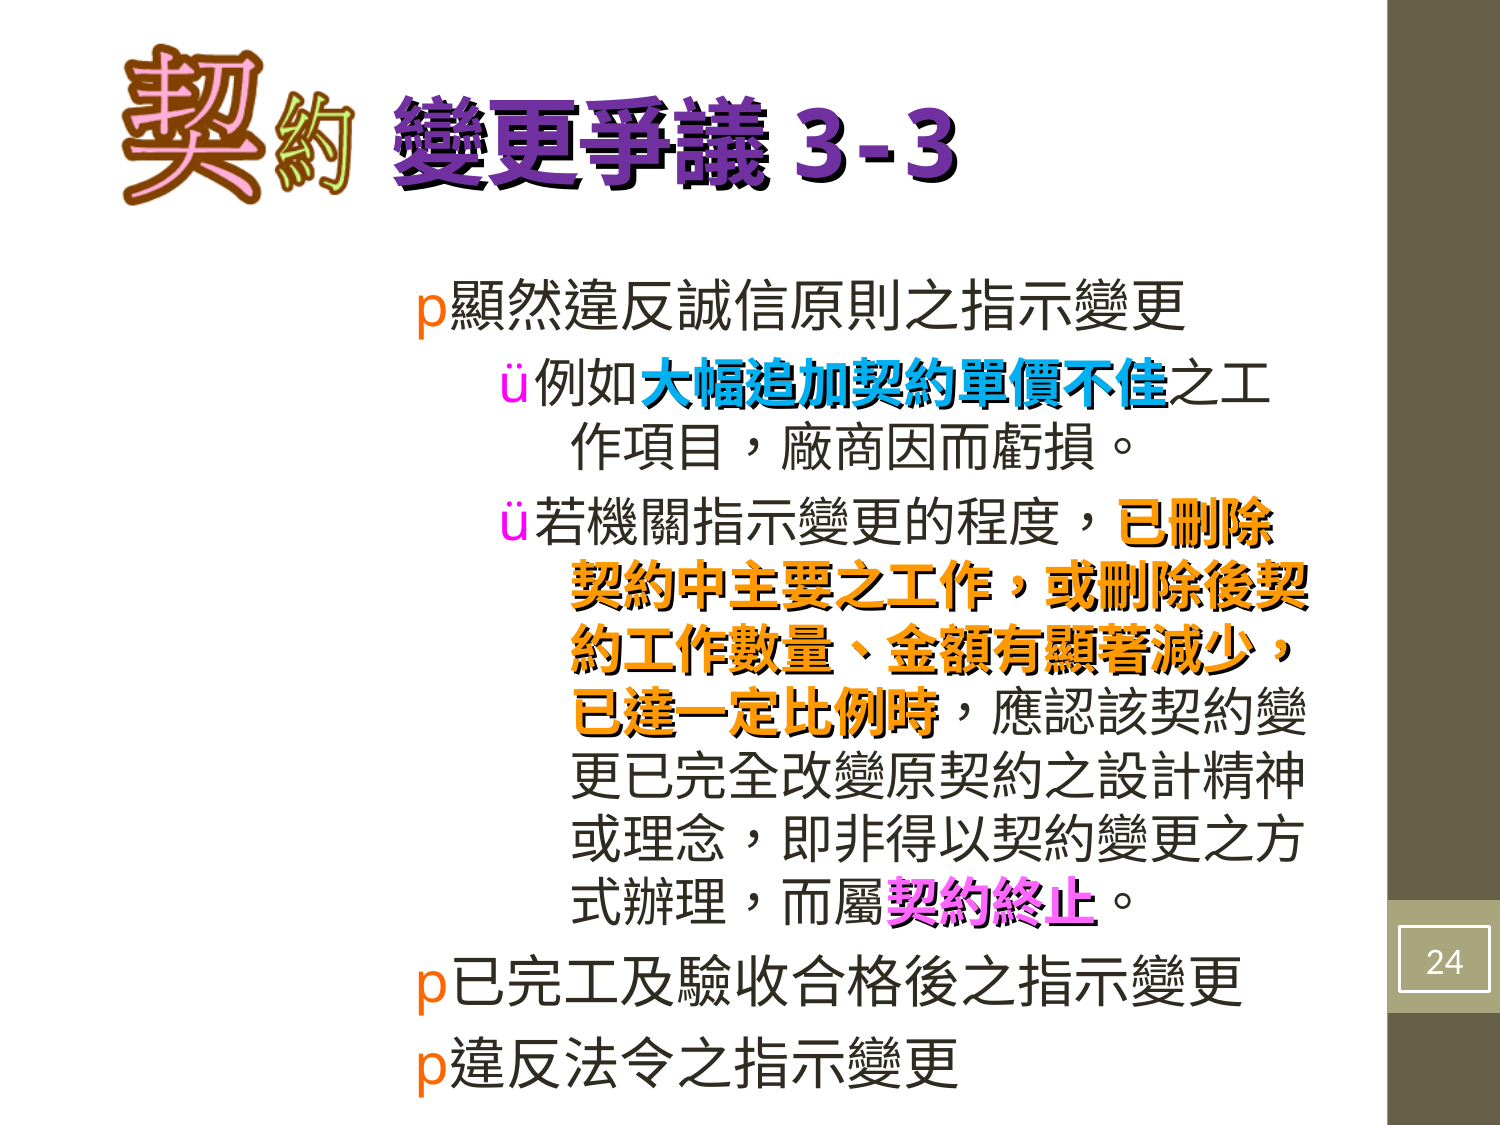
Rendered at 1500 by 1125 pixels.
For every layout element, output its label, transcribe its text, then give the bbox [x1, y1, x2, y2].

text_box 24 [1399, 926, 1490, 992]
picture [100, 36, 368, 211]
list 顯然違反誠信原則之指示變更 例如大幅追加契約單價不佳之工作項目，廠商因而虧損。 若機關指示變更的程度，已刪除契約中主要之工作，或刪除後契約工作數量、金額有顯著減少，已達一定比例時，應認該契約變更已完全改變原契約之設計精神或理念，即非得以契約變更之方式辦理，而屬契約終止。 已完工及驗收合格後之指示變更 違反法令之指示變更 [75, 262, 1326, 1125]
title 變更爭議3-3 [75, 45, 1326, 233]
